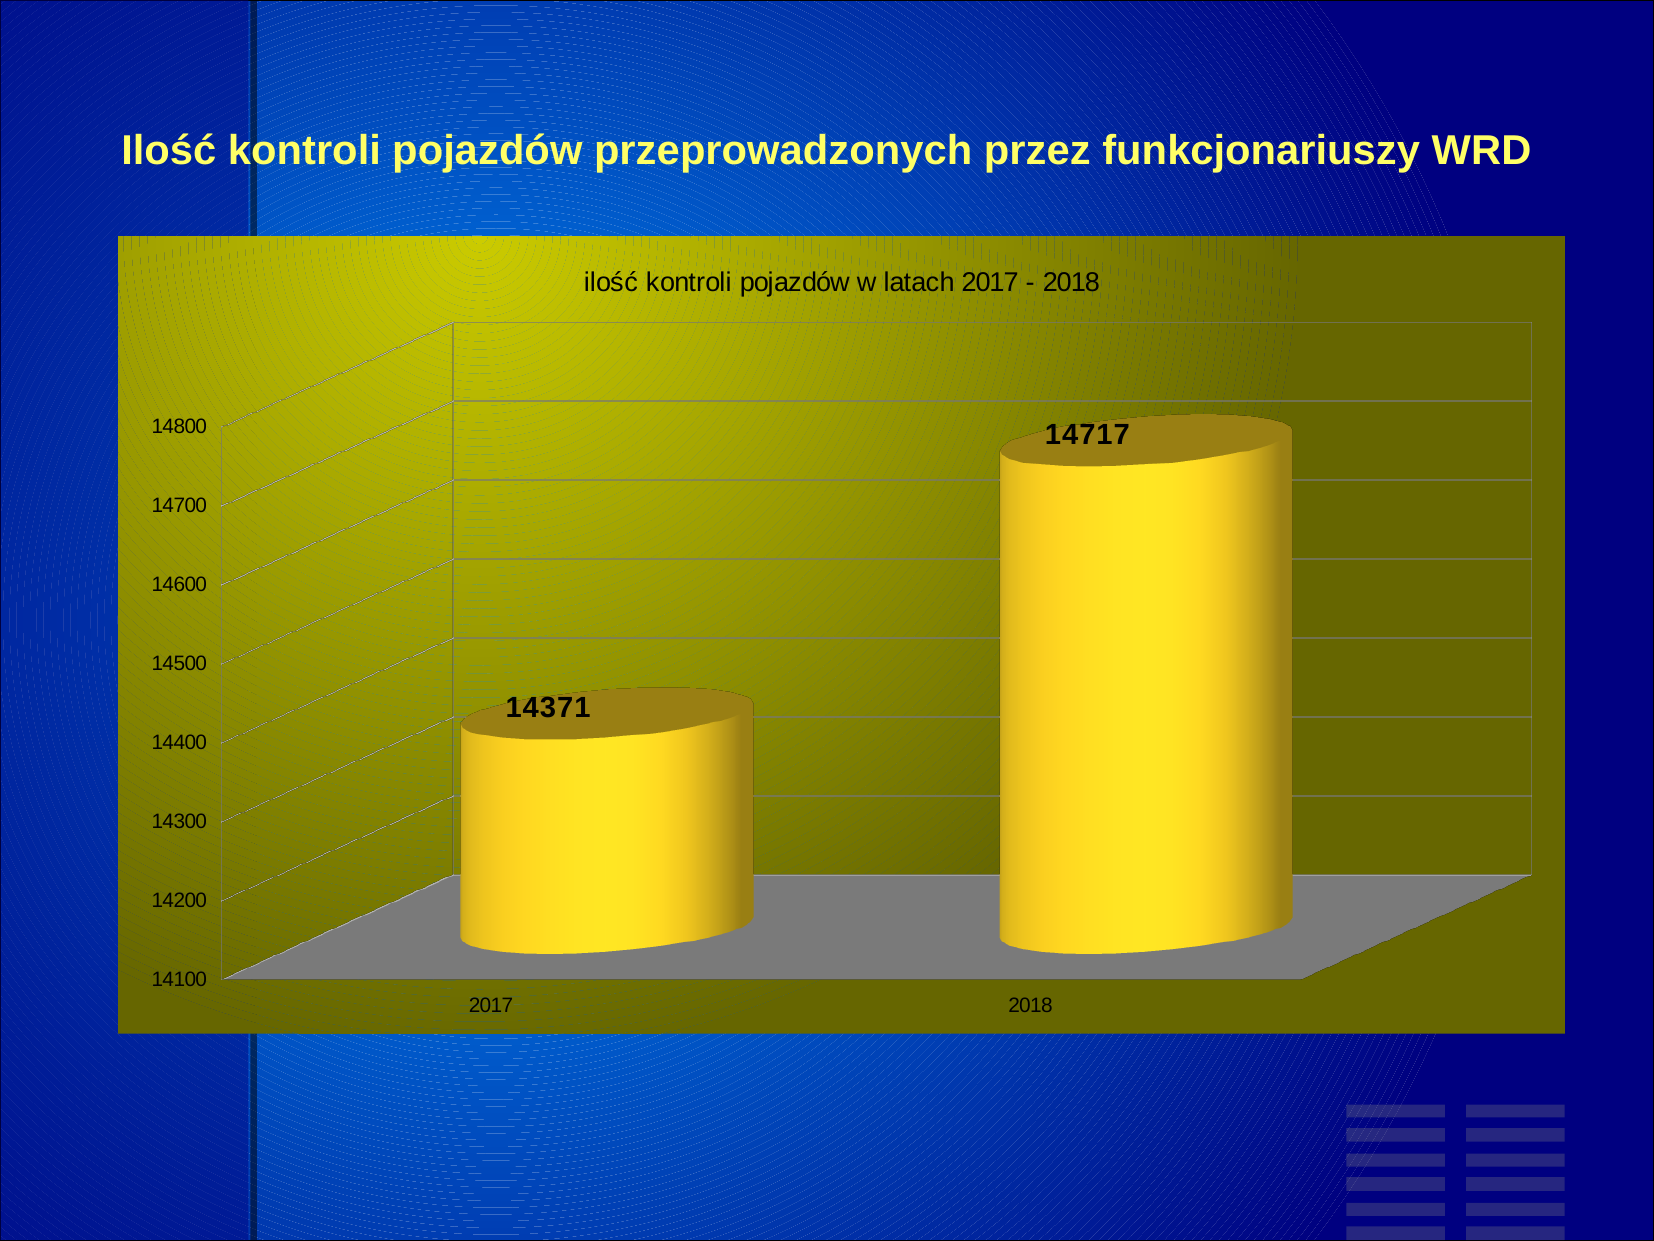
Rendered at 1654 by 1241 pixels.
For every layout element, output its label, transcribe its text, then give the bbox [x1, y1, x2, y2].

title Ilość kontroli pojazdów przeprowadzonych przez funkcjonariuszy WRD [82, 47, 1571, 253]
chart [118, 236, 1565, 1034]
